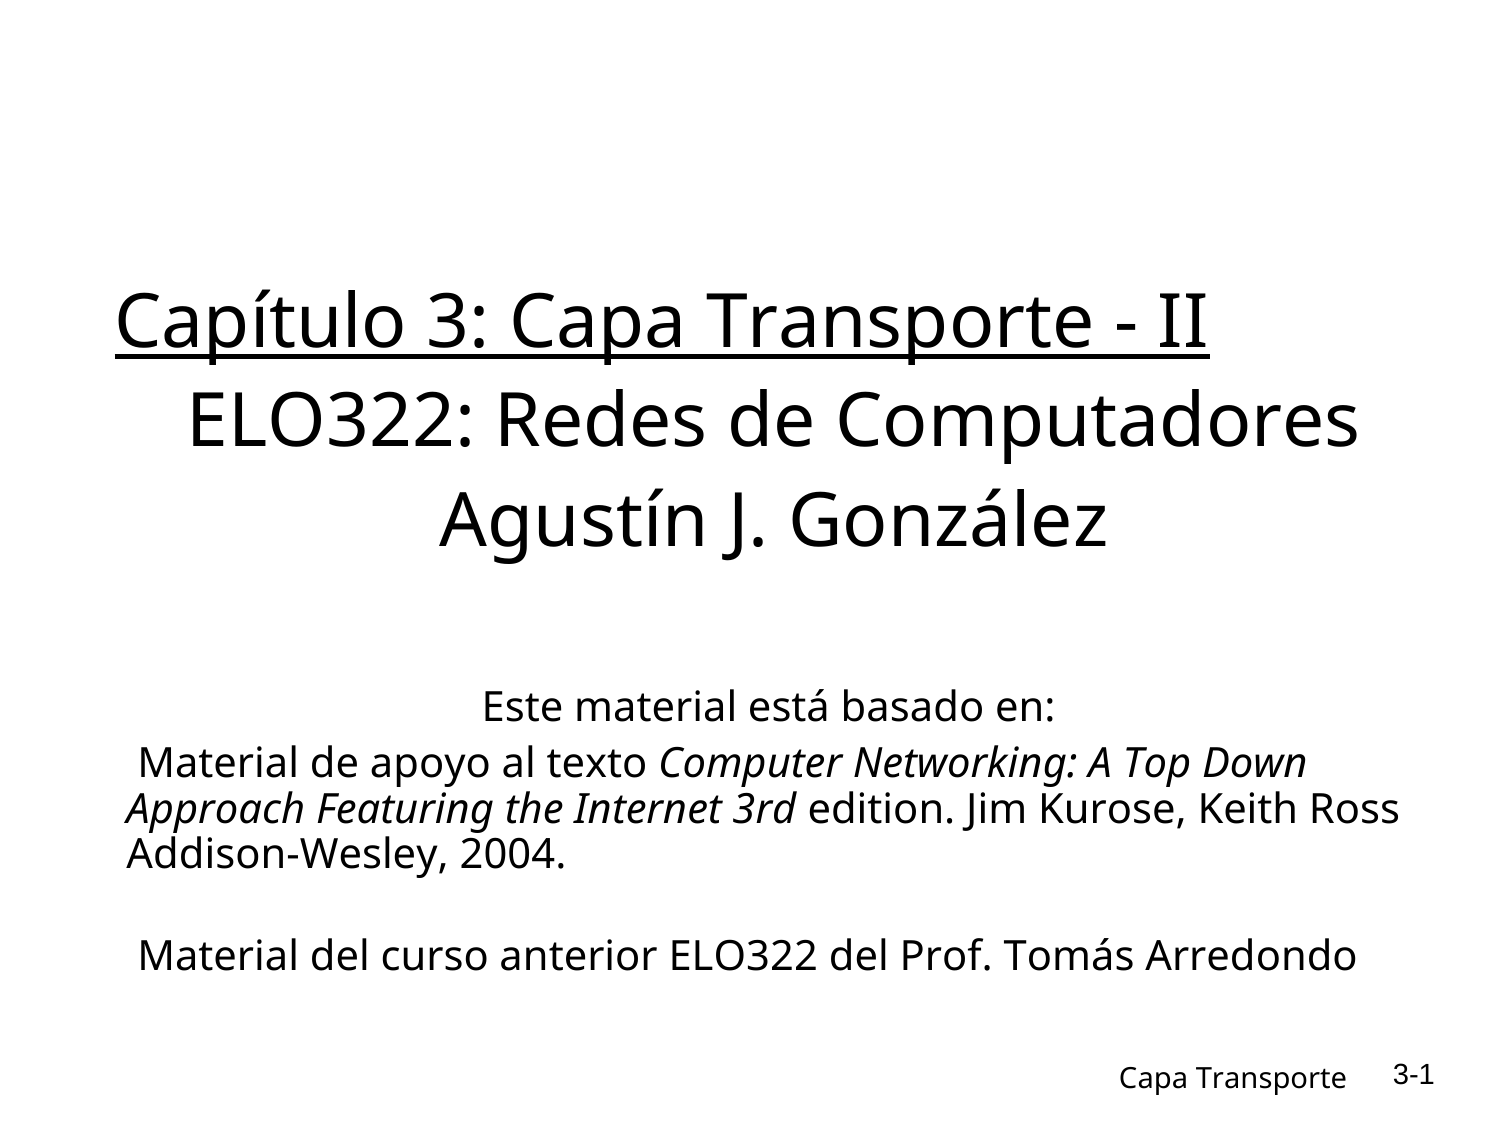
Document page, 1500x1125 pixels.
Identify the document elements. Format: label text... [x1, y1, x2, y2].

subtitle ELO322: Redes de Computadores Agustín J. González Este material está basado en: Material de apoyo al texto Computer Networking: A Top Down Approach Featuring the Internet 3rd edition. Jim Kurose, Keith Ross Addison-Wesley, 2004. Material del curso anterior ELO322 del Prof. Tomás Arredondo [36, 373, 1437, 1020]
title Capítulo 3: Capa Transporte - II [99, 198, 1425, 373]
